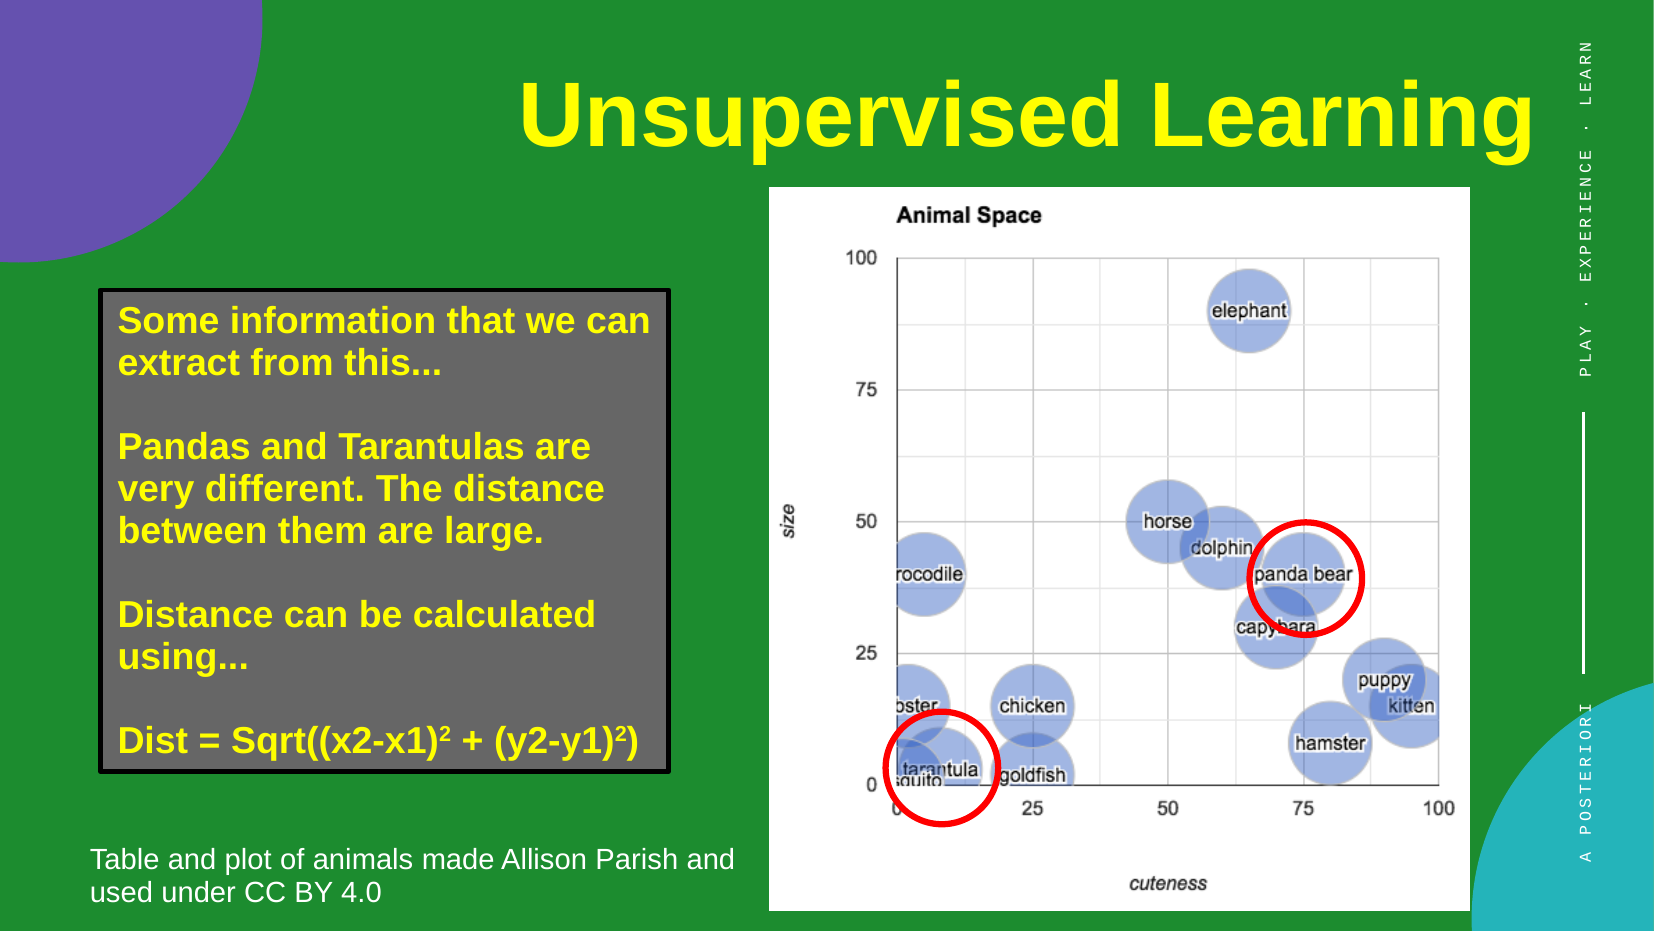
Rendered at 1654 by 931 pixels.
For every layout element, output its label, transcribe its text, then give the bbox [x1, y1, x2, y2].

picture [769, 187, 1470, 911]
text_box Table and plot of animals made Allison Parish and used under CC BY 4.0 [75, 835, 821, 931]
title Unsupervised Learning [262, 37, 1538, 193]
text_box Some information that we can extract from this... Pandas and Tarantulas are very different. The distance between them are large. Distance can be calculated using... Dist = Sqrt((x2-x1)2 + (y2-y1)2) [100, 289, 669, 772]
